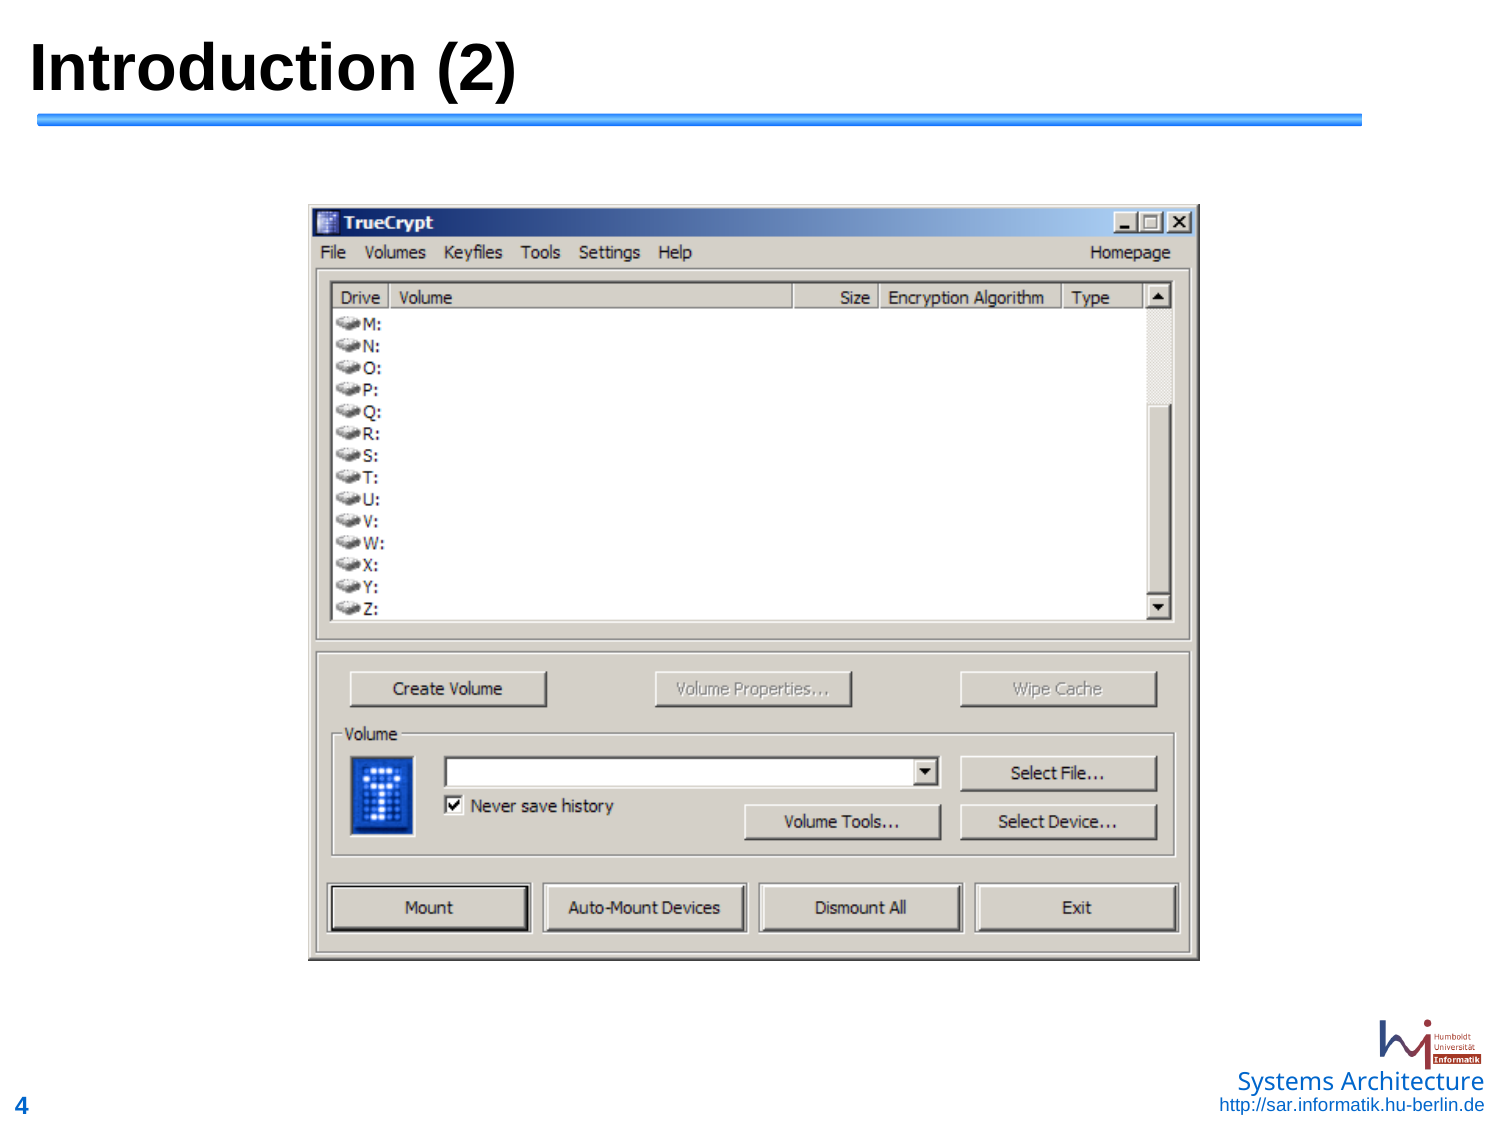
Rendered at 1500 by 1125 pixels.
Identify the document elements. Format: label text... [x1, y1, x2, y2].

picture [1376, 1016, 1483, 1071]
picture [308, 204, 1200, 961]
title Introduction (2) [29, 19, 1500, 115]
